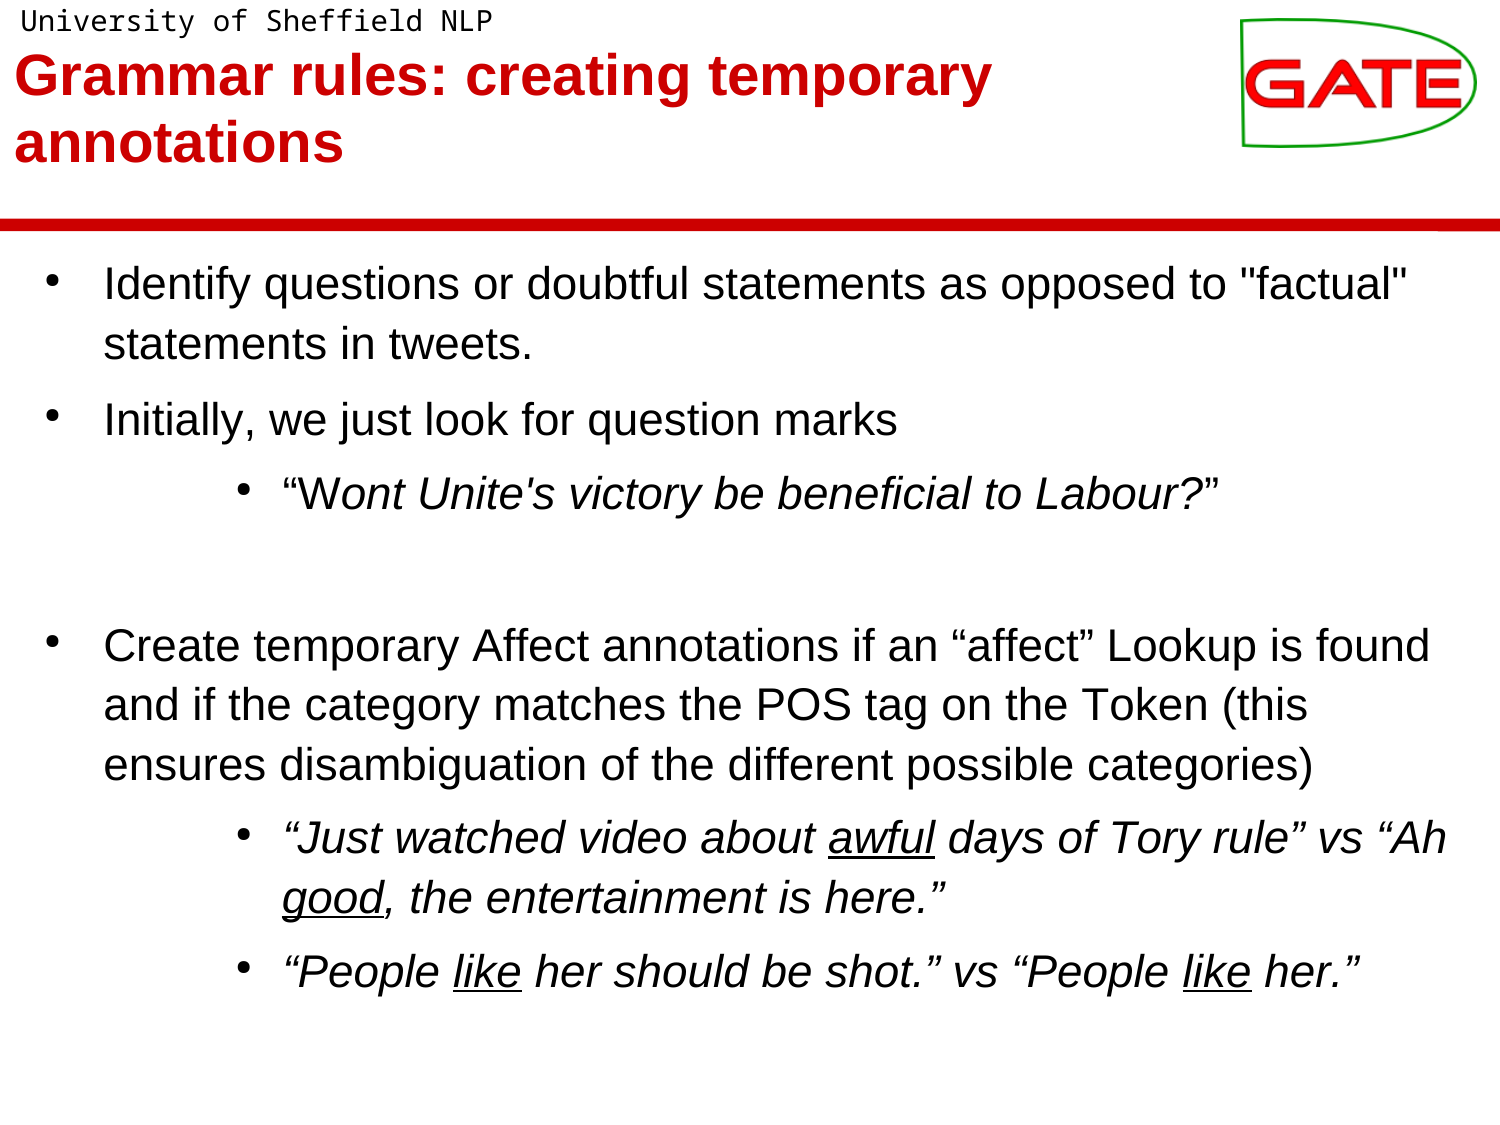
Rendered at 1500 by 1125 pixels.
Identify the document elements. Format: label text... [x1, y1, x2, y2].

title Grammar rules: creating temporary annotations [0, 4, 1239, 213]
list Identify questions or doubtful statements as opposed to "factual" statements in tweets. Initially, we just look for question marks “Wont Unite's victory be beneficial to Labour?” Create temporary Affect annotations if an “affect” Lookup is found and if the category matches the POS tag on the Token (this ensures disambiguation of the different possible categories) “Just watched video about awful days of Tory rule” vs “Ah good, the entertainment is here.” “People like her should be shot.” vs “People like her.” [29, 242, 1477, 1093]
picture [1240, 18, 1477, 148]
